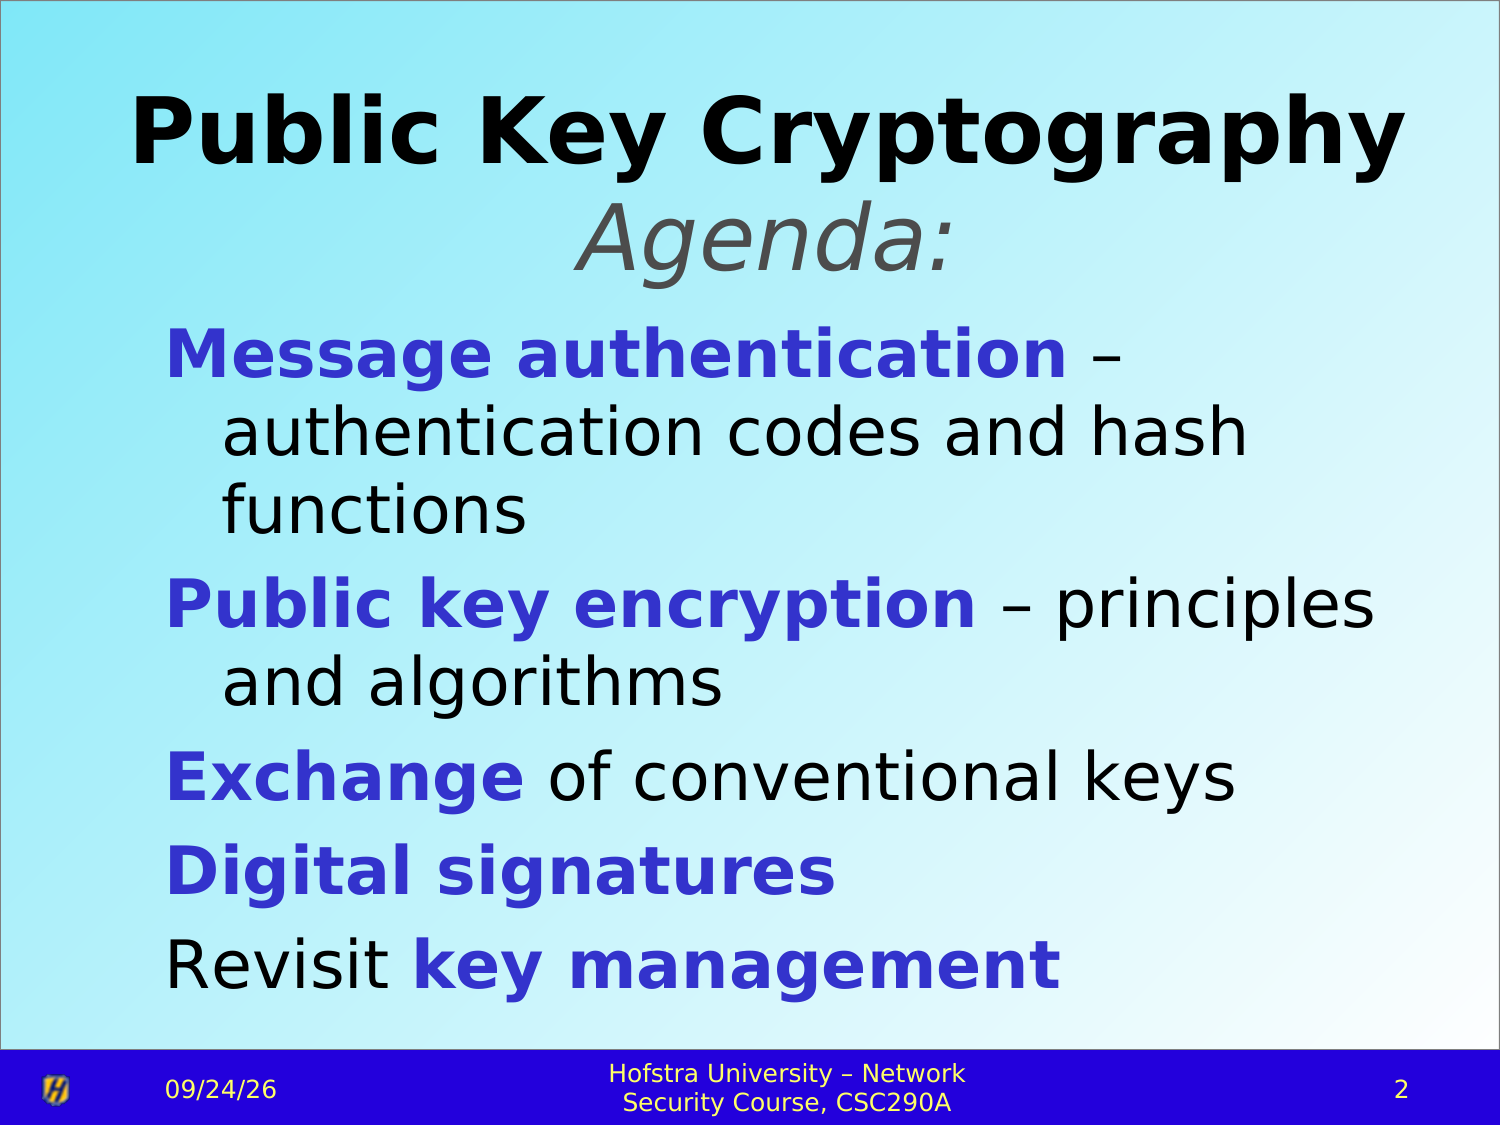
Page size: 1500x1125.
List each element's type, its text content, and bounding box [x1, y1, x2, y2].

list Message authentication – authentication codes and hash functions Public key encryption – principles and algorithms Exchange of conventional keys Digital signatures Revisit key management [150, 308, 1426, 1013]
picture [37, 1072, 76, 1110]
title Public Key Cryptography Agenda: [75, 70, 1463, 300]
